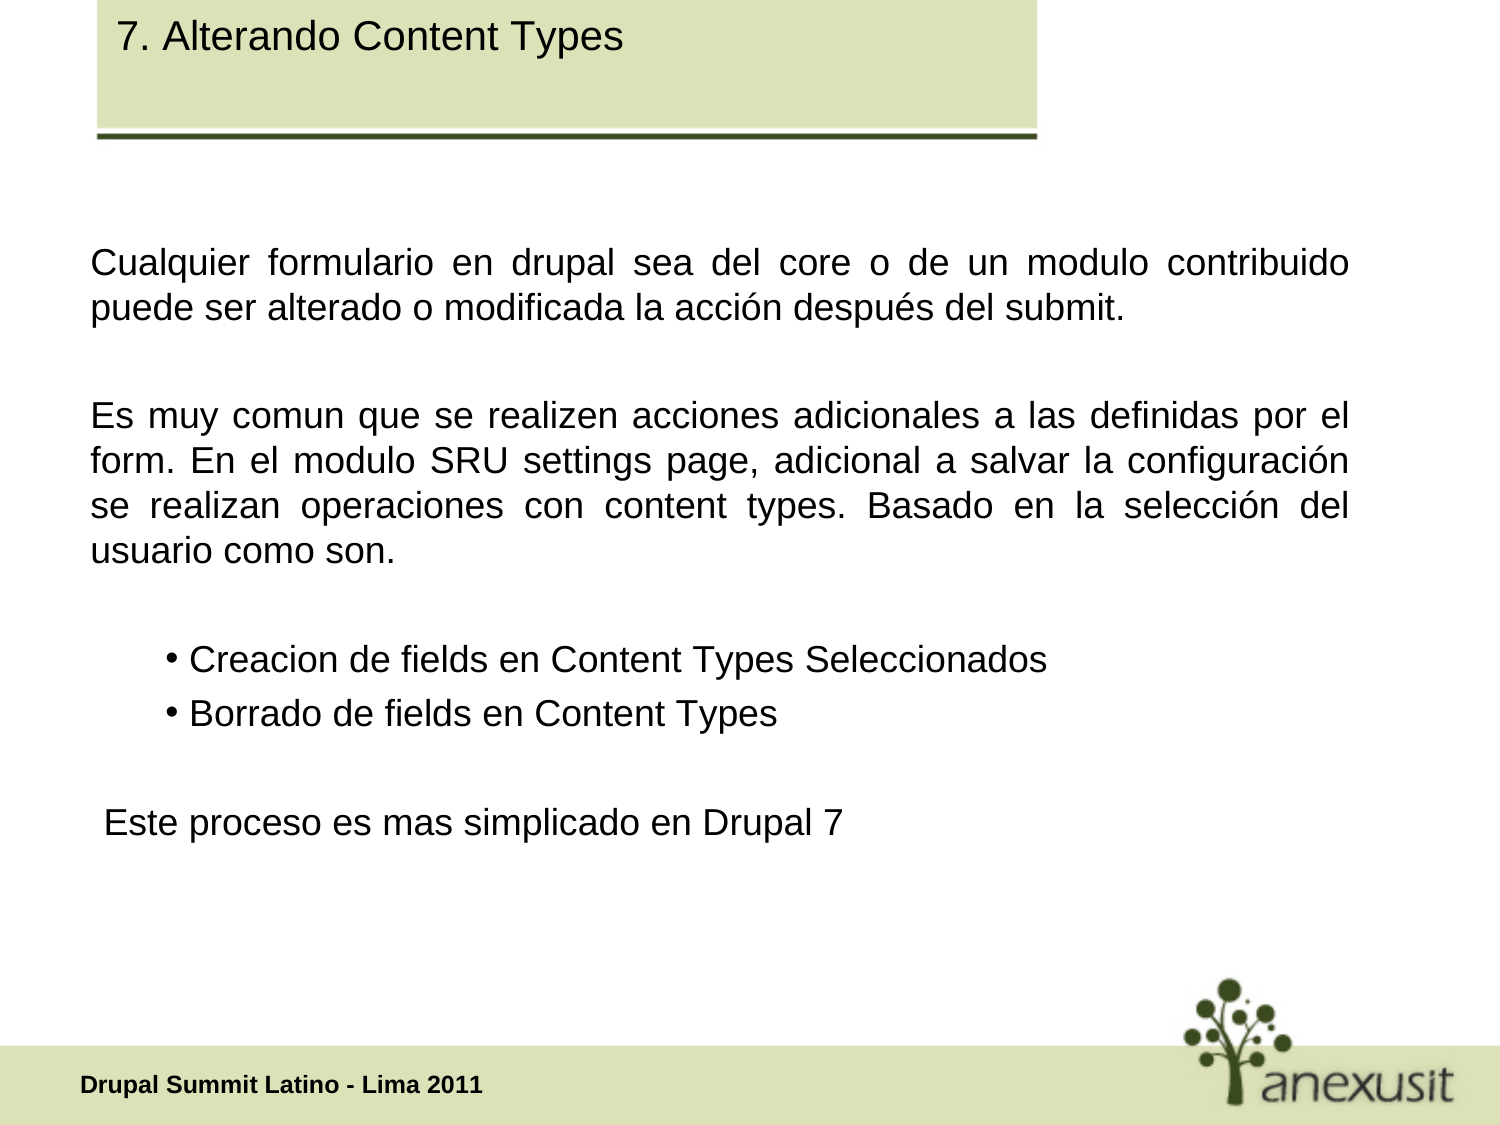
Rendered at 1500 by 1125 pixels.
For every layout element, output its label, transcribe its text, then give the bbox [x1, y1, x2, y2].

text_box Drupal Summit Latino - Lima 2011 [65, 1060, 1066, 1106]
text_box Cualquier formulario en drupal sea del core o de un modulo contribuido puede ser alterado o modificada la acción después del submit. Es muy comun que se realizen acciones adicionales a las definidas por el form. En el modulo SRU settings page, adicional a salvar la configuración se realizan operaciones con content types. Basado en la selección del usuario como son. Creacion de fields en Content Types Seleccionados Borrado de fields en Content Types Este proceso es mas simplicado en Drupal 7 [75, 229, 1365, 906]
picture [0, 0, 1500, 1125]
text_box 7. Alterando Content Types [101, 0, 828, 119]
